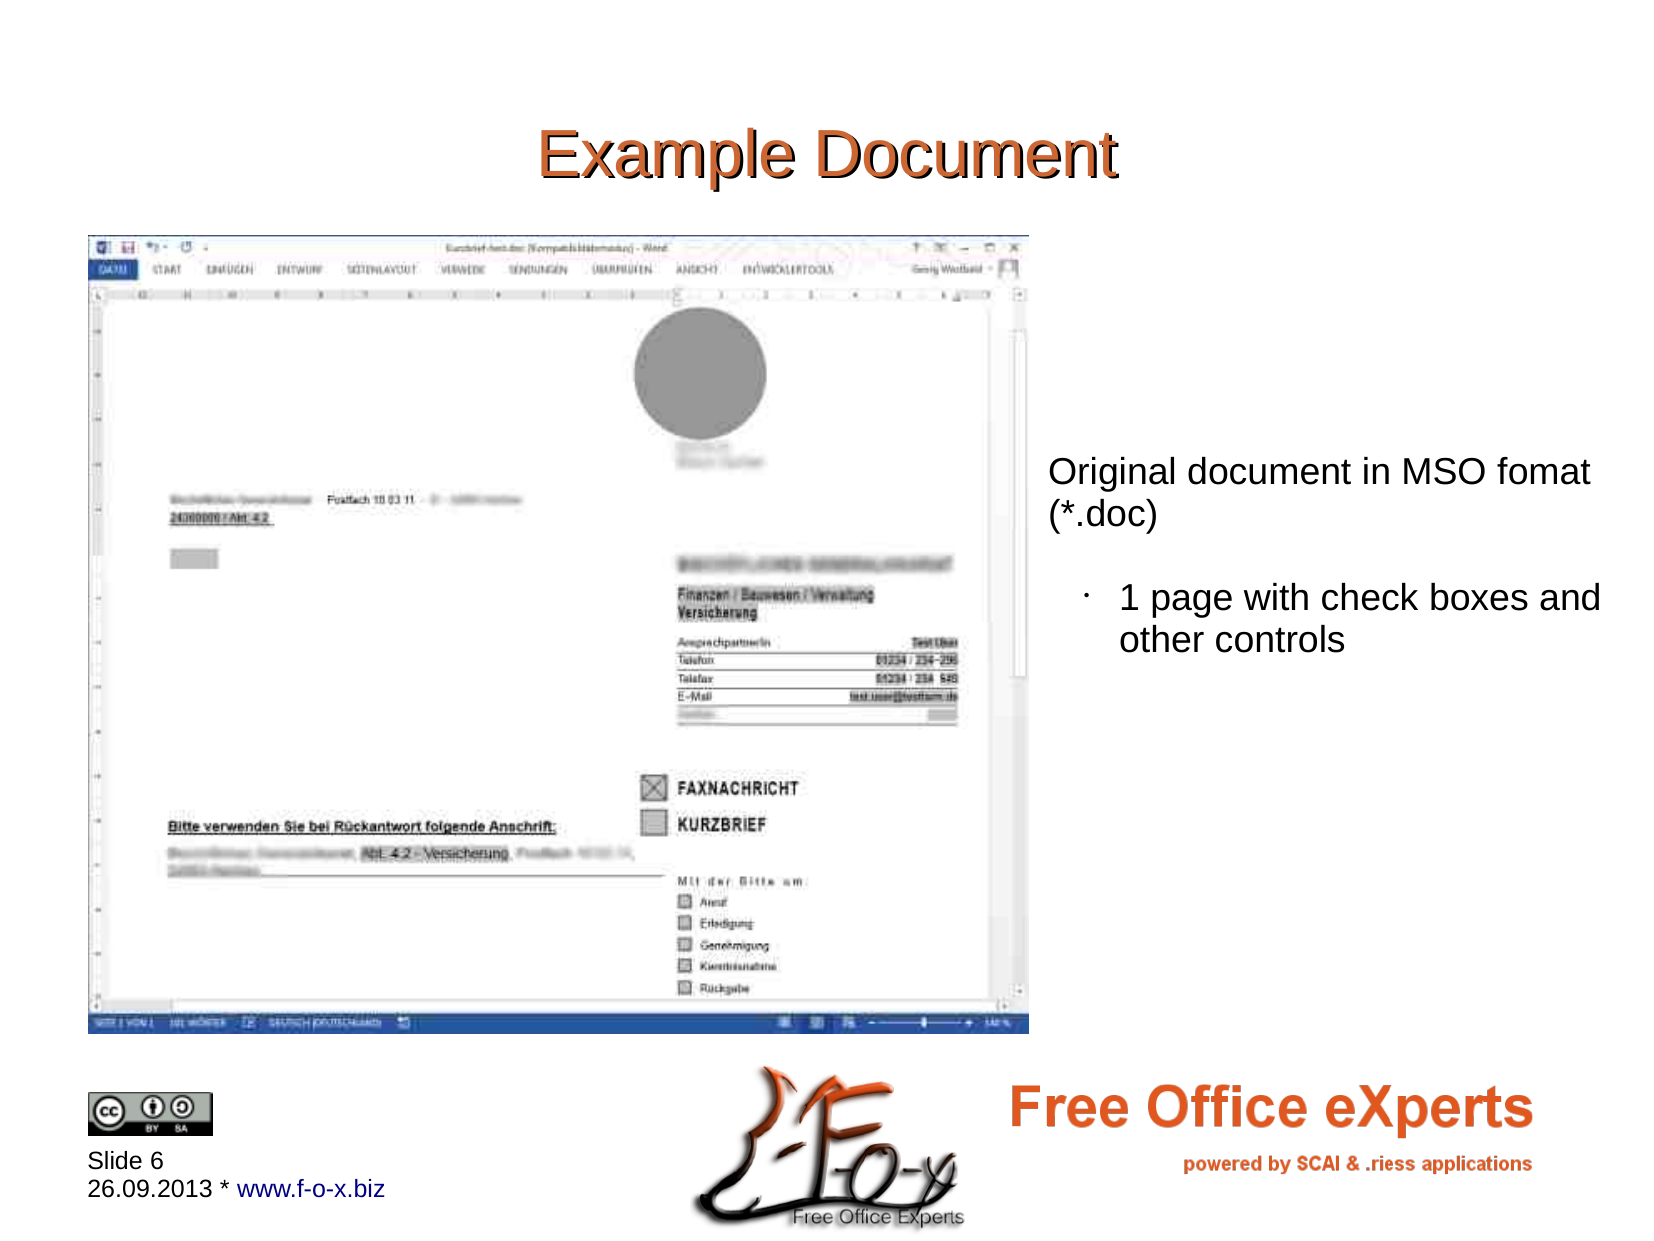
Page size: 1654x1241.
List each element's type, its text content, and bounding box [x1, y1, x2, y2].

text_box Original document in MSO fomat (*.doc) 1 page with check boxes and other controls [1033, 442, 1625, 886]
picture [88, 1092, 213, 1136]
picture [690, 1052, 1565, 1236]
title Example Document [82, 49, 1571, 257]
picture [88, 235, 1029, 1034]
